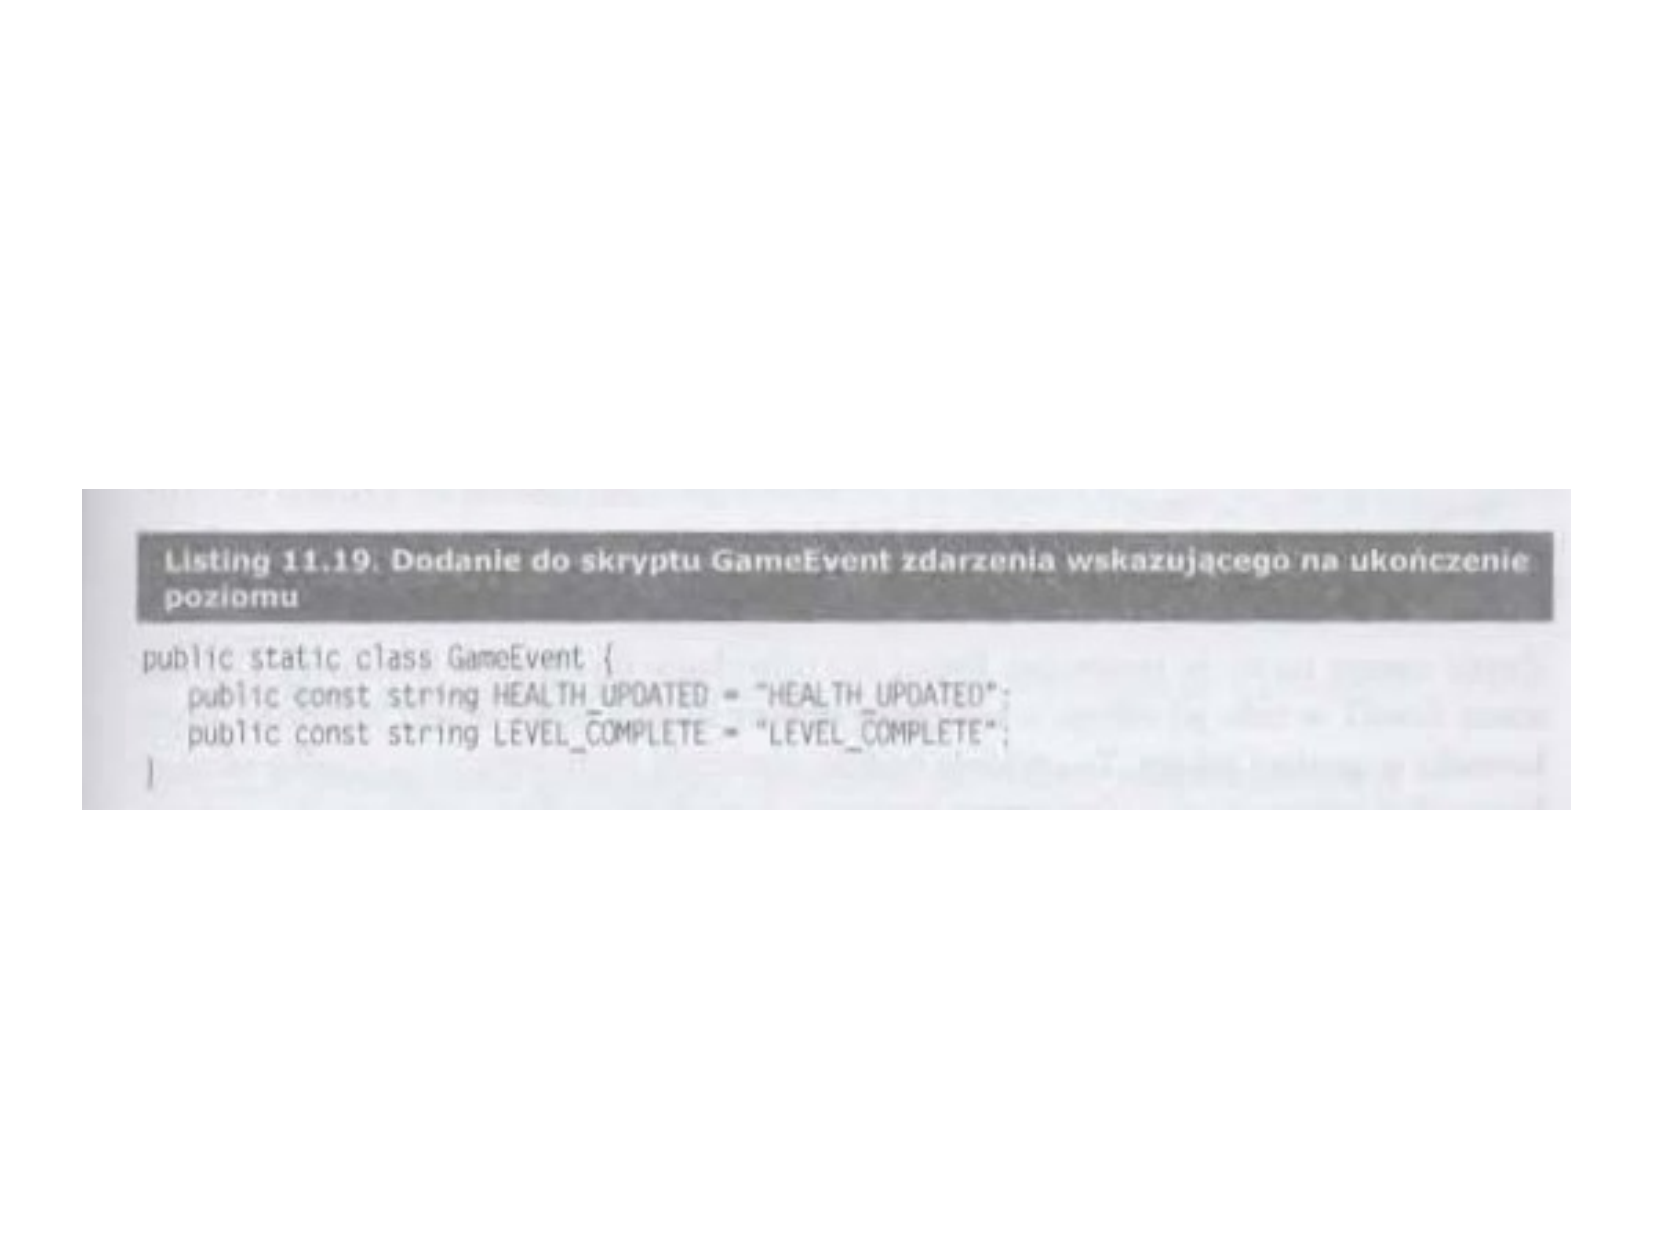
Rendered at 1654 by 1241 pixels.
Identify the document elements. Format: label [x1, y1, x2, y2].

picture [82, 489, 1571, 810]
